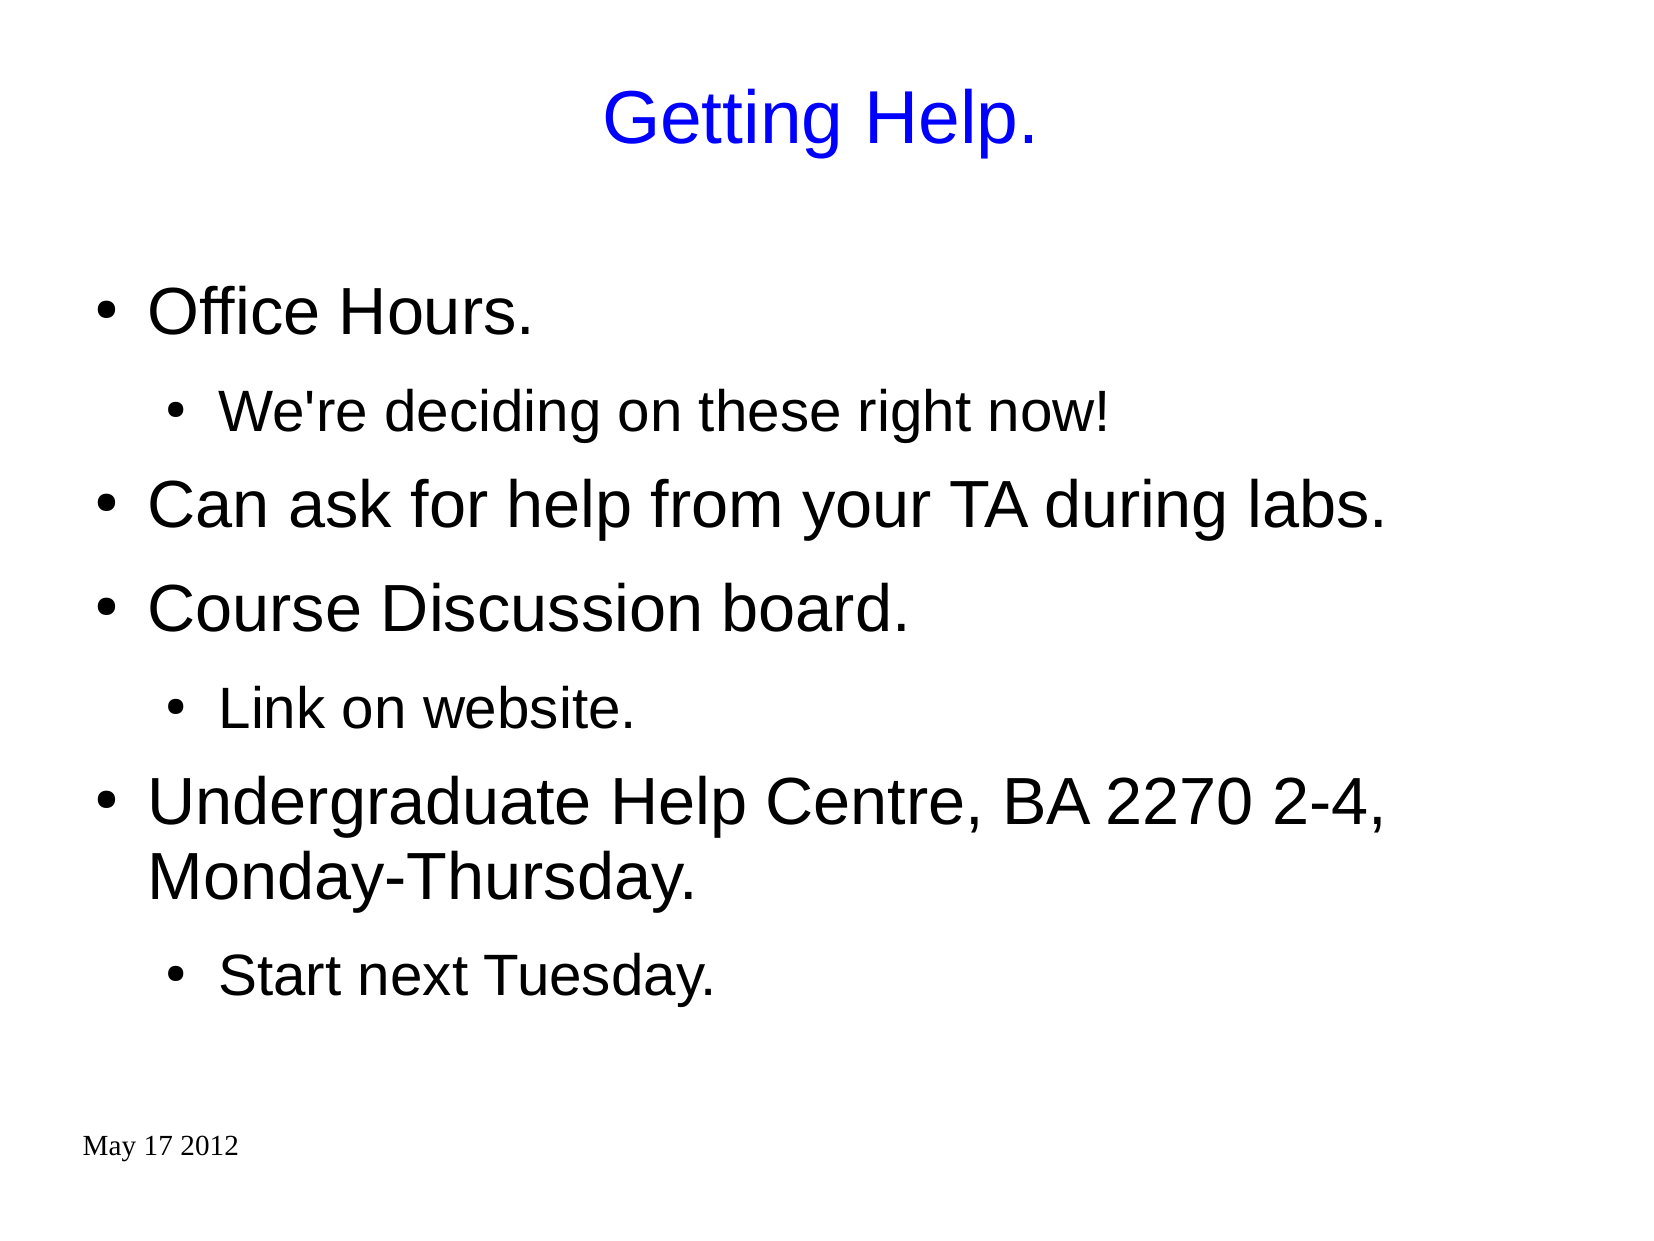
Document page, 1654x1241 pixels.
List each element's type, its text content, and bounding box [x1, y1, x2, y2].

list Office Hours. We're deciding on these right now! Can ask for help from your TA during labs. Course Discussion board. Link on website. Undergraduate Help Centre, BA 2270 2-4, Monday-Thursday. Start next Tuesday. [76, 274, 1565, 1093]
title Getting Help. [76, 58, 1565, 178]
